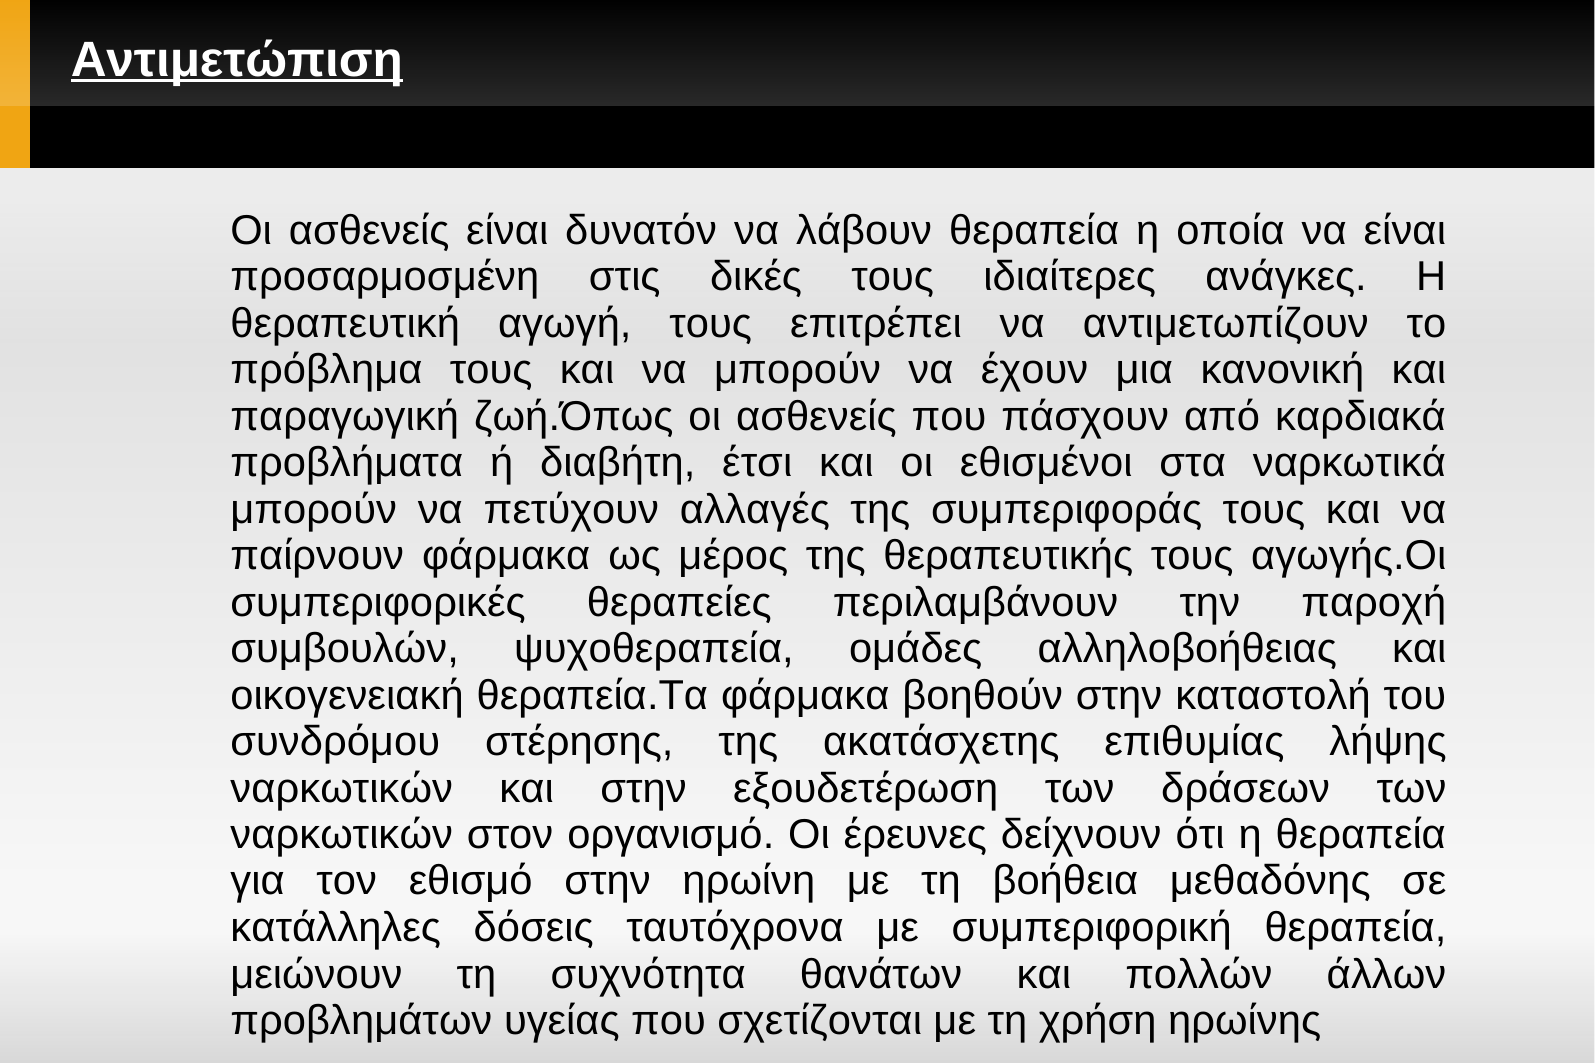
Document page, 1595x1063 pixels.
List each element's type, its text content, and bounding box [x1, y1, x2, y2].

picture [0, 0, 1595, 1063]
list Οι ασθενείς είναι δυνατόν να λάβουν θεραπεία η οποία να είναι προσαρμοσμένη στις δικές τους ιδιαίτερες ανάγκες. Η θεραπευτική αγωγή, τους επιτρέπει να αντιμετωπίζουν το πρόβλημα τους και να μπορούν να έχουν μια κανονική και παραγωγική ζωή.Όπως οι ασθενείς που πάσχουν από καρδιακά προβλήματα ή διαβήτη, έτσι και οι εθισμένοι στα ναρκωτικά μπορούν να πετύχουν αλλαγές της συμπεριφοράς τους και να παίρνουν φάρμακα ως μέρος της θεραπευτικής τους αγωγής.Οι συμπεριφορικές θεραπείες περιλαμβάνουν την παροχή συμβουλών, ψυχοθεραπεία, ομάδες αλληλοβοήθειας και οικογενειακή θεραπεία.Τα φάρμακα βοηθούν στην καταστολή του συνδρόμου στέρησης, της ακατάσχετης επιθυμίας λήψης ναρκωτικών και στην εξουδετέρωση των δράσεων των ναρκωτικών στον οργανισμό. Οι έρευνες δείχνουν ότι η θεραπεία για τον εθισμό στην ηρωίνη με τη βοήθεια μεθαδόνης σε κατάλληλες δόσεις ταυτόχρονα με συμπεριφορική θεραπεία, μειώνουν τη συχνότητα θανάτων και πολλών άλλων προβλημάτων υγείας που σχετίζονται με τη χρήση ηρωίνης [159, 206, 1447, 1063]
title Αντιμετώπιση [70, 0, 1506, 148]
